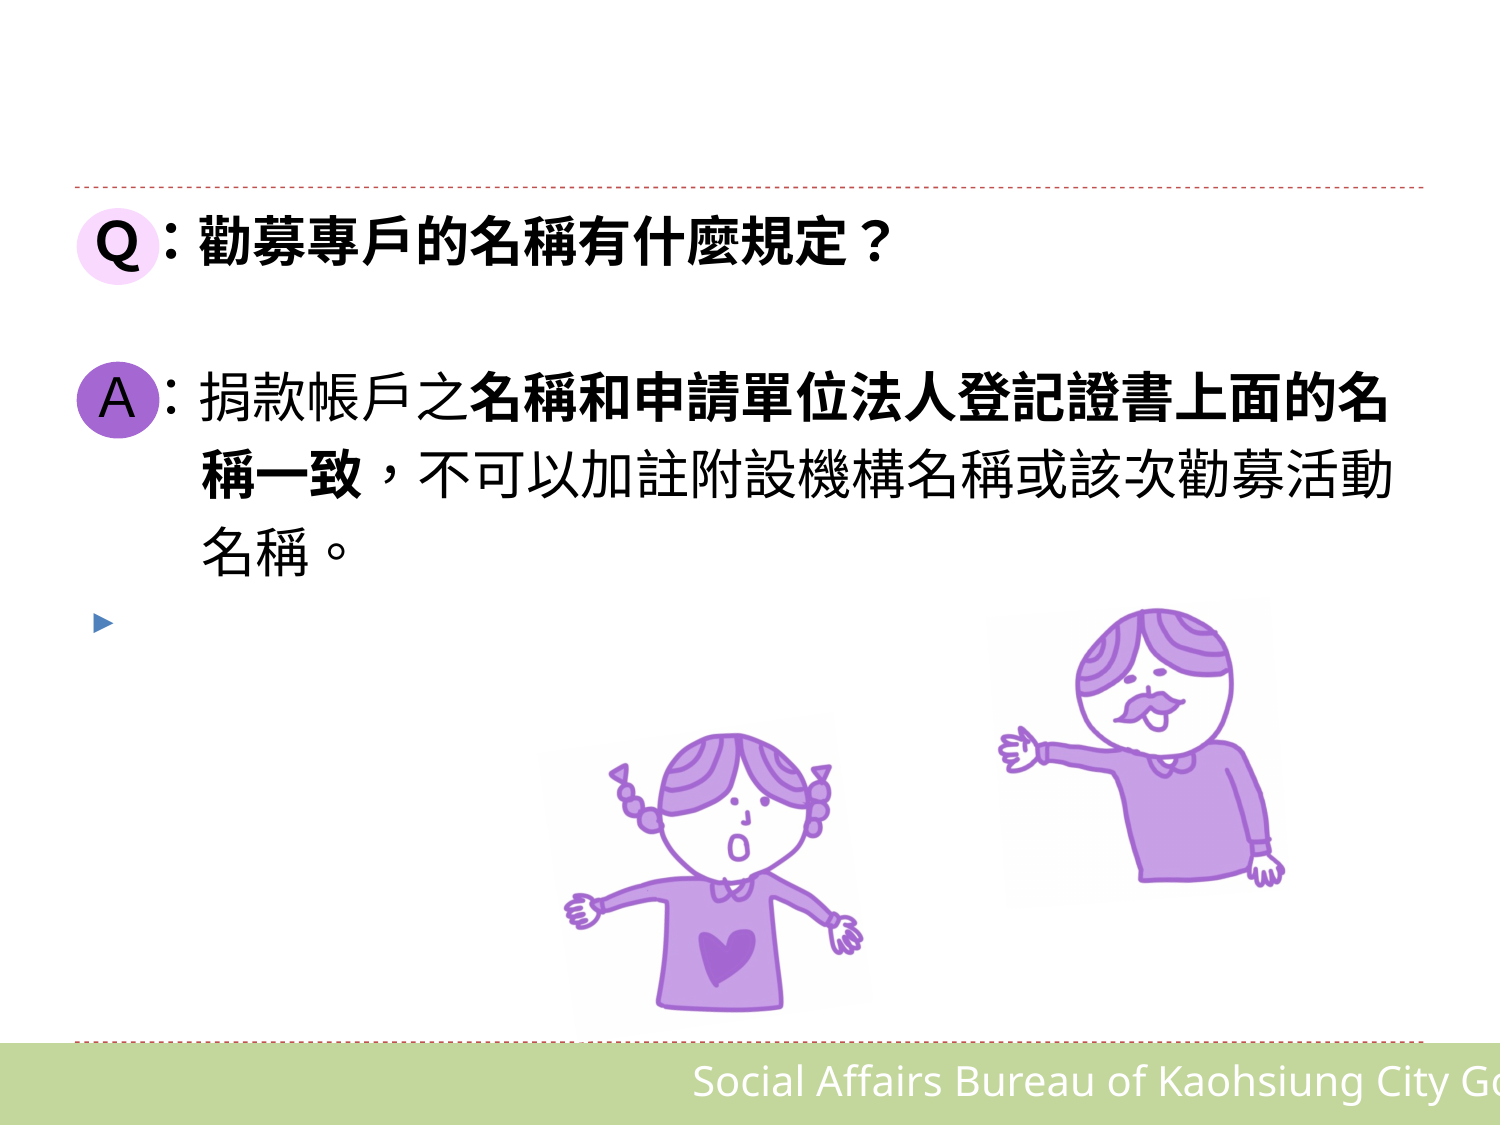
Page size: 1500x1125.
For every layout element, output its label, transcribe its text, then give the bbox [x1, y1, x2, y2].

text_box Social Affairs Bureau of Kaohsiung City Government [0, 1043, 1500, 1125]
picture [986, 597, 1290, 909]
list Ｑ：勸募專戶的名稱有什麼規定？ Ａ：捐款帳戶之名稱和申請單位法人登記證書上面的名 稱一致，不可以加註附設機構名稱或該次勸募活動 名稱。 [75, 200, 1426, 1011]
picture [537, 712, 873, 1043]
